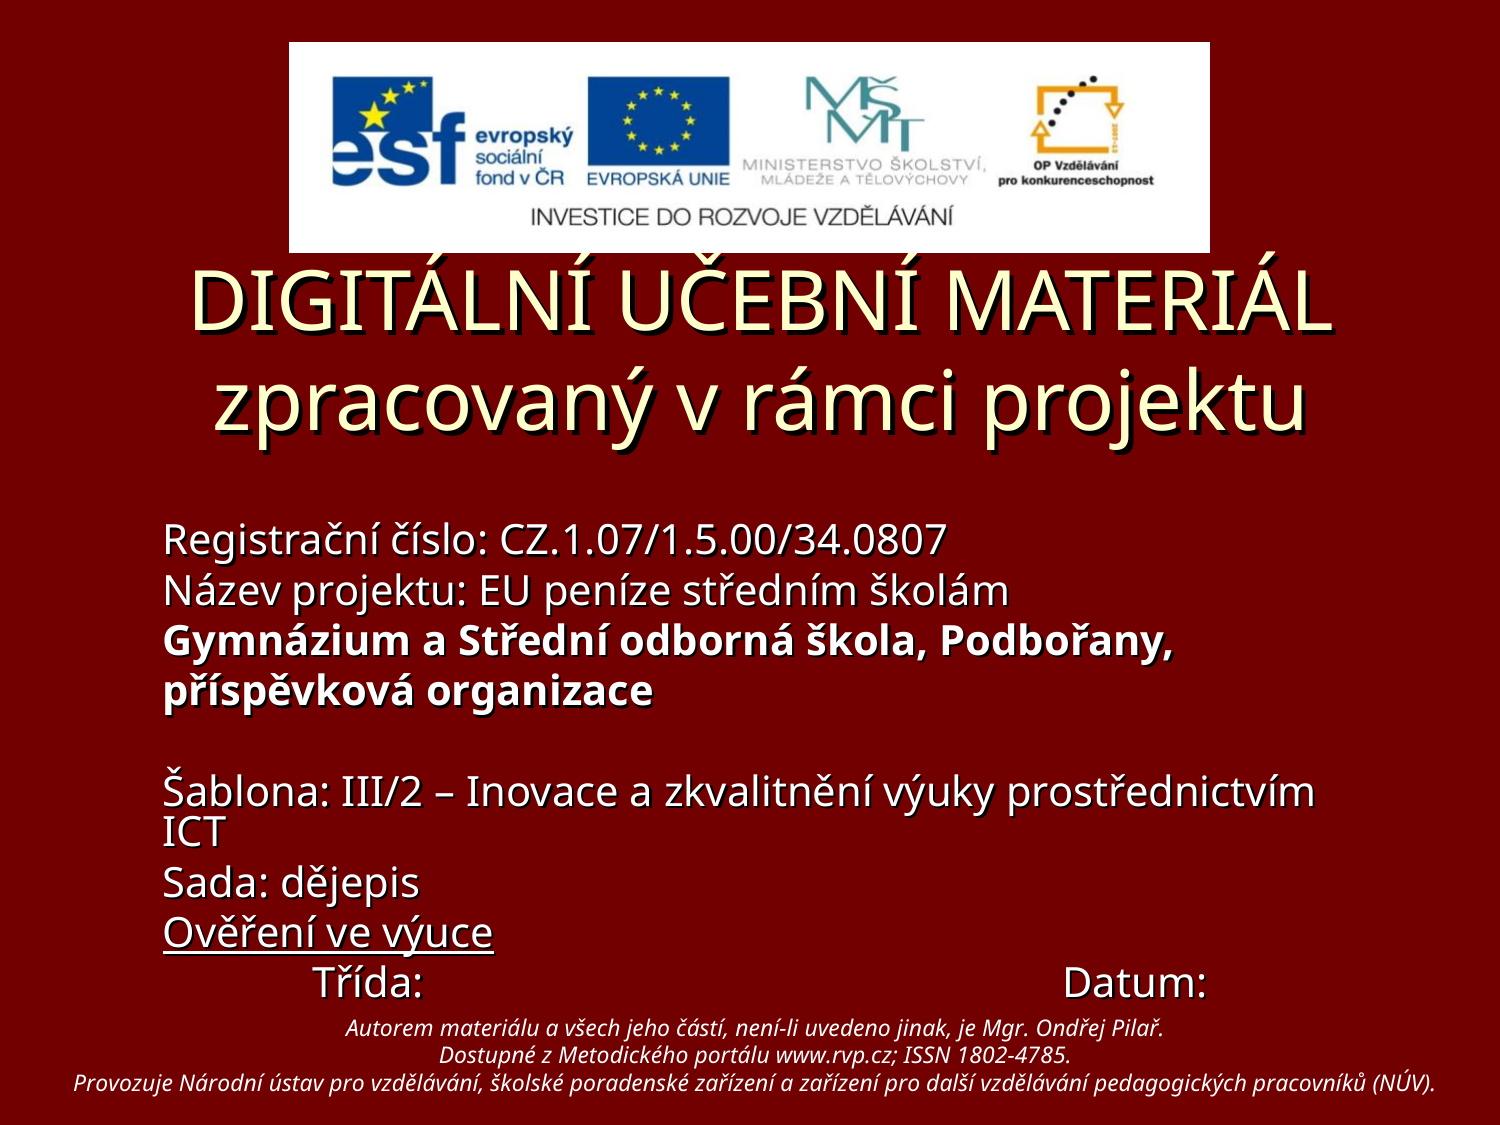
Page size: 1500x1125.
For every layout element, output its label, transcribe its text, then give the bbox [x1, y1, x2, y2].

text_box Registrační číslo: CZ.1.07/1.5.00/34.0807 Název projektu: EU peníze středním školám Gymnázium a Střední odborná škola, Podbořany, příspěvková organizace Šablona: III/2 – Inovace a zkvalitnění výuky prostřednictvím ICT Sada: dějepis Ověření ve výuce Třída: Datum: [147, 515, 1376, 1005]
text_box Autorem materiálu a všech jeho částí, není-li uvedeno jinak, je Mgr. Ondřej Pilař. Dostupné z Metodického portálu www.rvp.cz; ISSN 1802-4785. Provozuje Národní ústav pro vzdělávání, školské poradenské zařízení a zařízení pro další vzdělávání pedagogických pracovníků (NÚV). [41, 1005, 1471, 1104]
title DIGITÁLNÍ UČEBNÍ MATERIÁL zpracovaný v rámci projektu [159, 239, 1364, 455]
picture [289, 42, 1210, 253]
